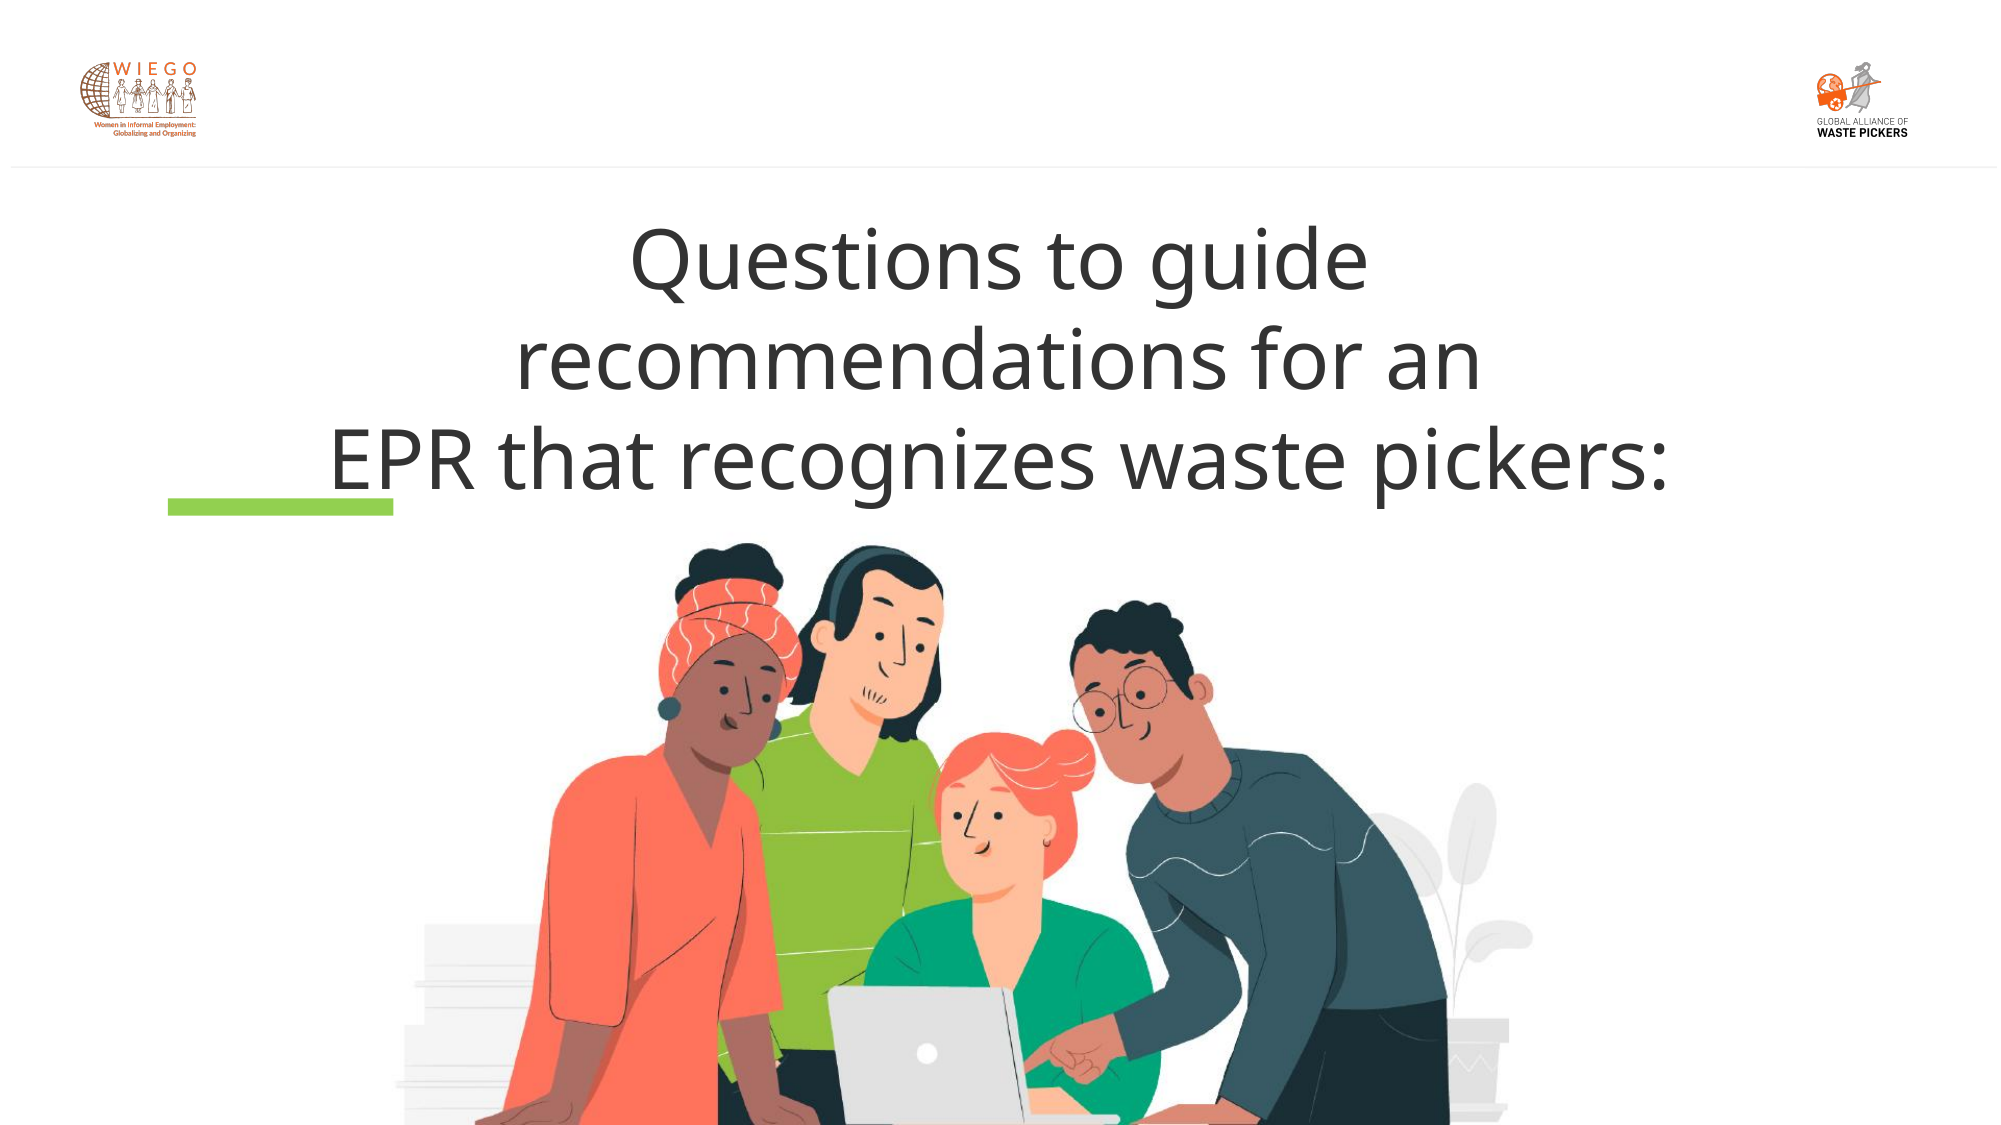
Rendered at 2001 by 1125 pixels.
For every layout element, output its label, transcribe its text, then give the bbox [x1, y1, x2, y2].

text_box [167, 498, 394, 516]
picture [0, 0, 2001, 1125]
text_box Questions to guide recommendations for an EPR that recognizes waste pickers: [54, 198, 1946, 514]
